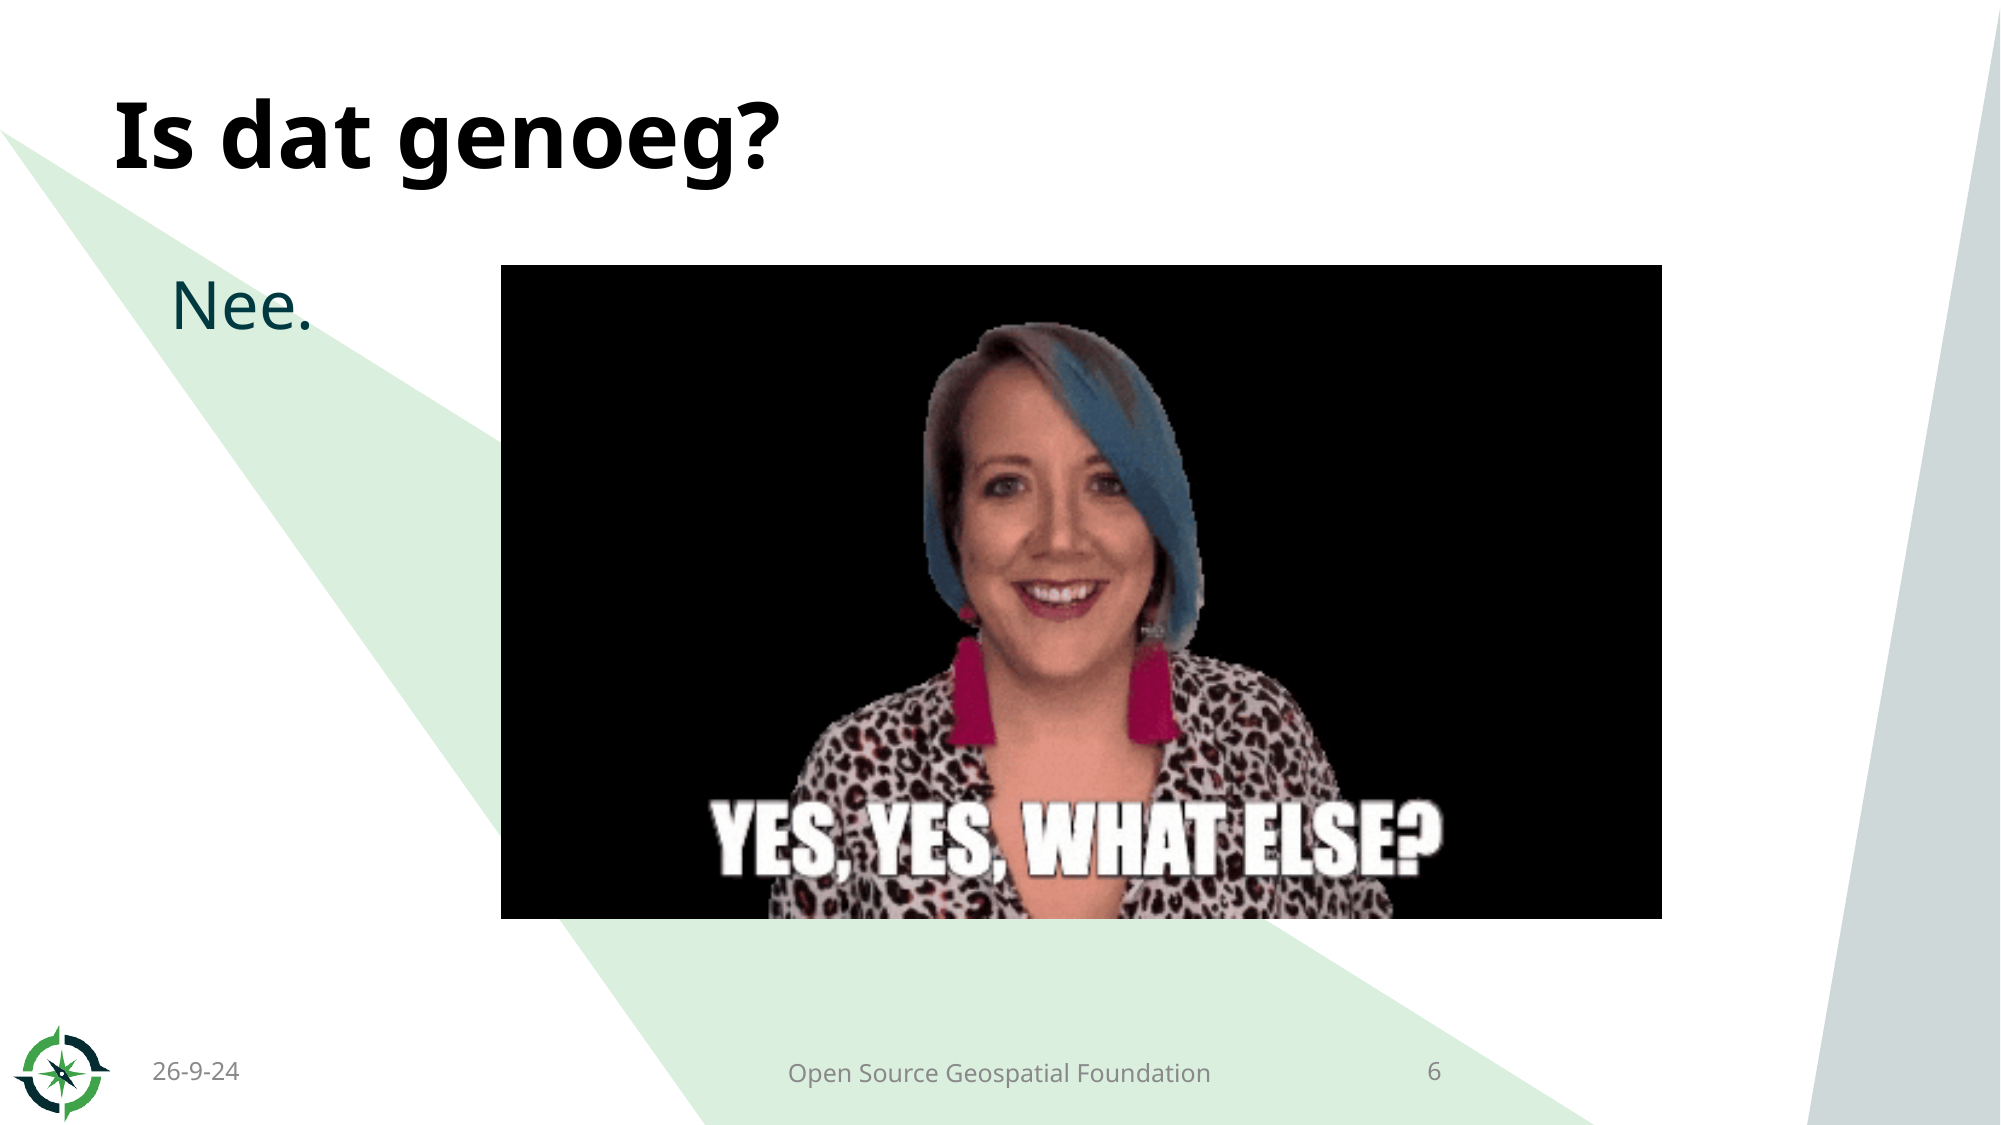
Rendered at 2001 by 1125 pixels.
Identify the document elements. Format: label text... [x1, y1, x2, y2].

picture [12, 1024, 111, 1123]
title Is dat genoeg? [99, 44, 1900, 233]
picture [501, 265, 1662, 919]
slide_number 24-9-25 [137, 1042, 588, 1103]
slide_number <number> [1412, 1042, 1863, 1103]
footer Open Source Geospatial Foundation [662, 1042, 1338, 1103]
list Nee. [99, 263, 979, 916]
